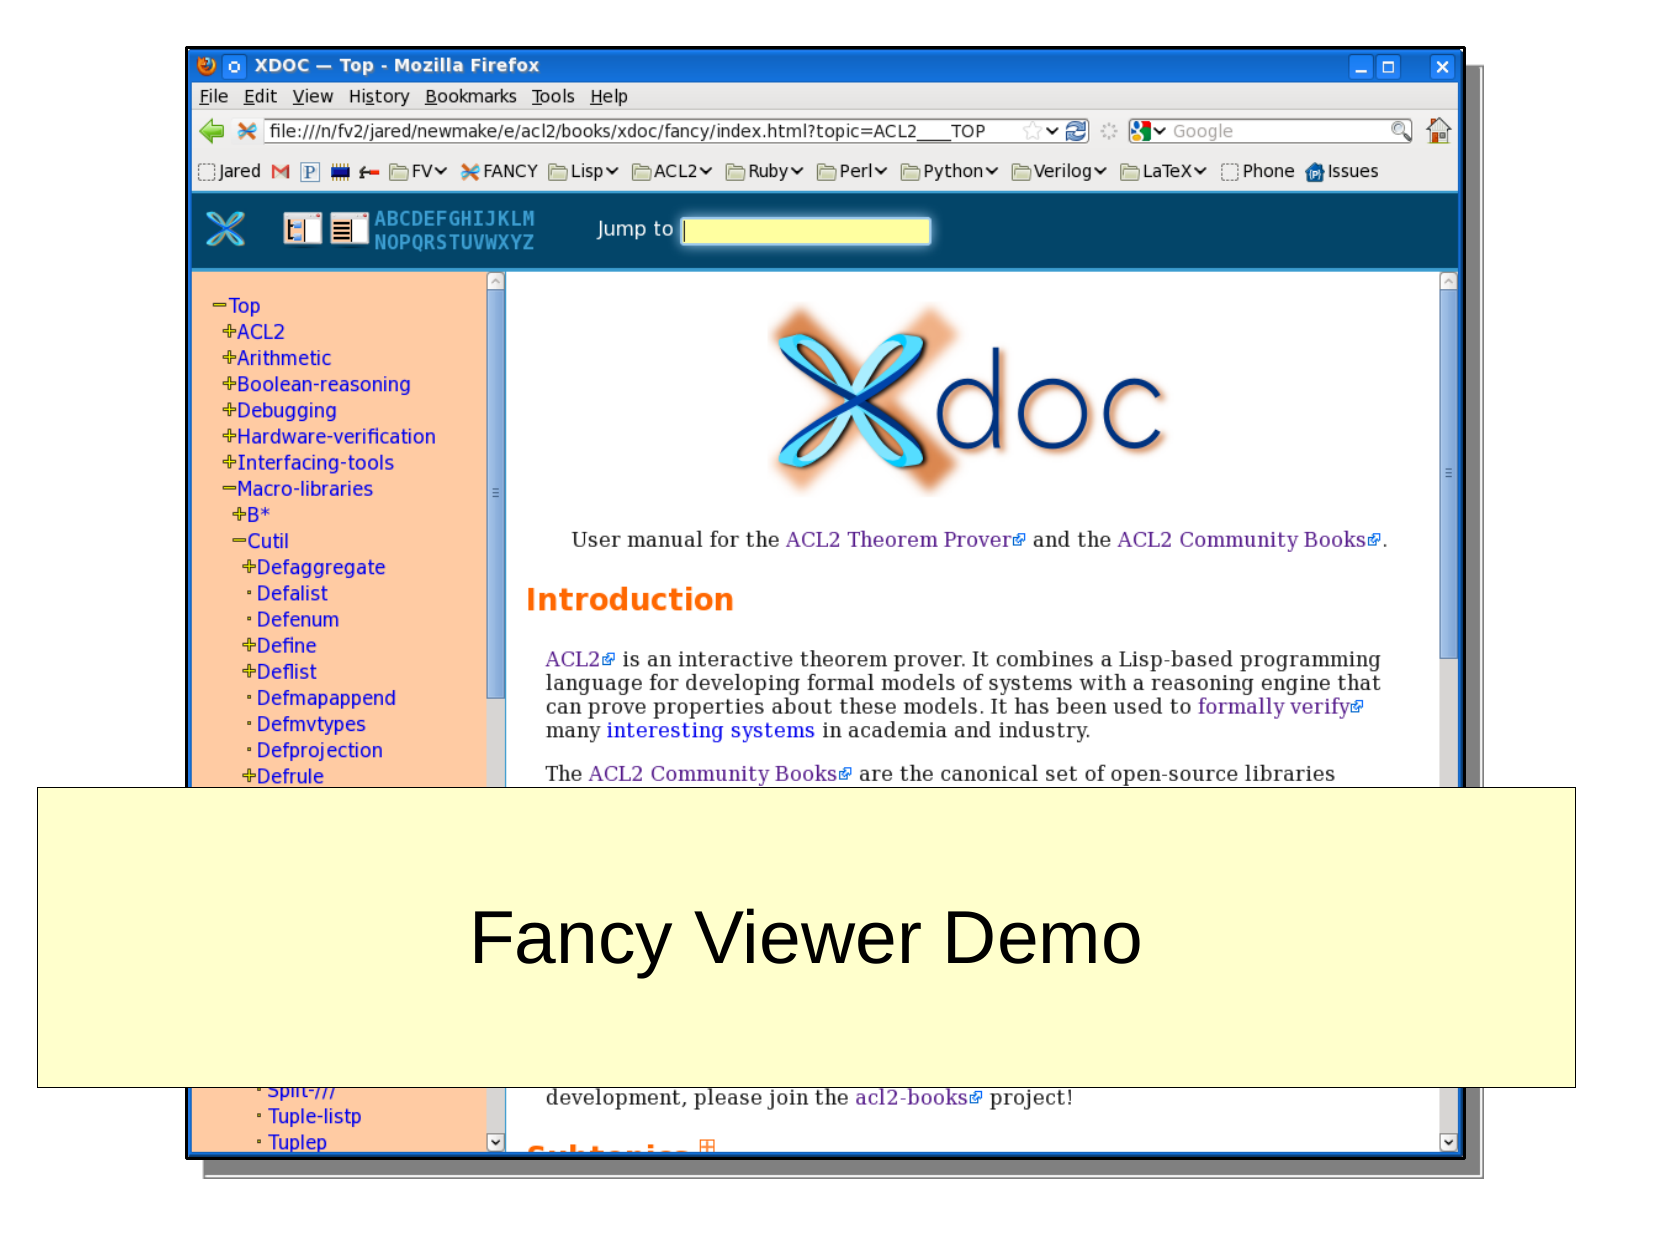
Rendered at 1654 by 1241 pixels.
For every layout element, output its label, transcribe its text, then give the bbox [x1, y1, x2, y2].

text_box Fancy Viewer Demo [37, 787, 1576, 1088]
picture [187, 49, 1463, 787]
picture [187, 1088, 1463, 1158]
